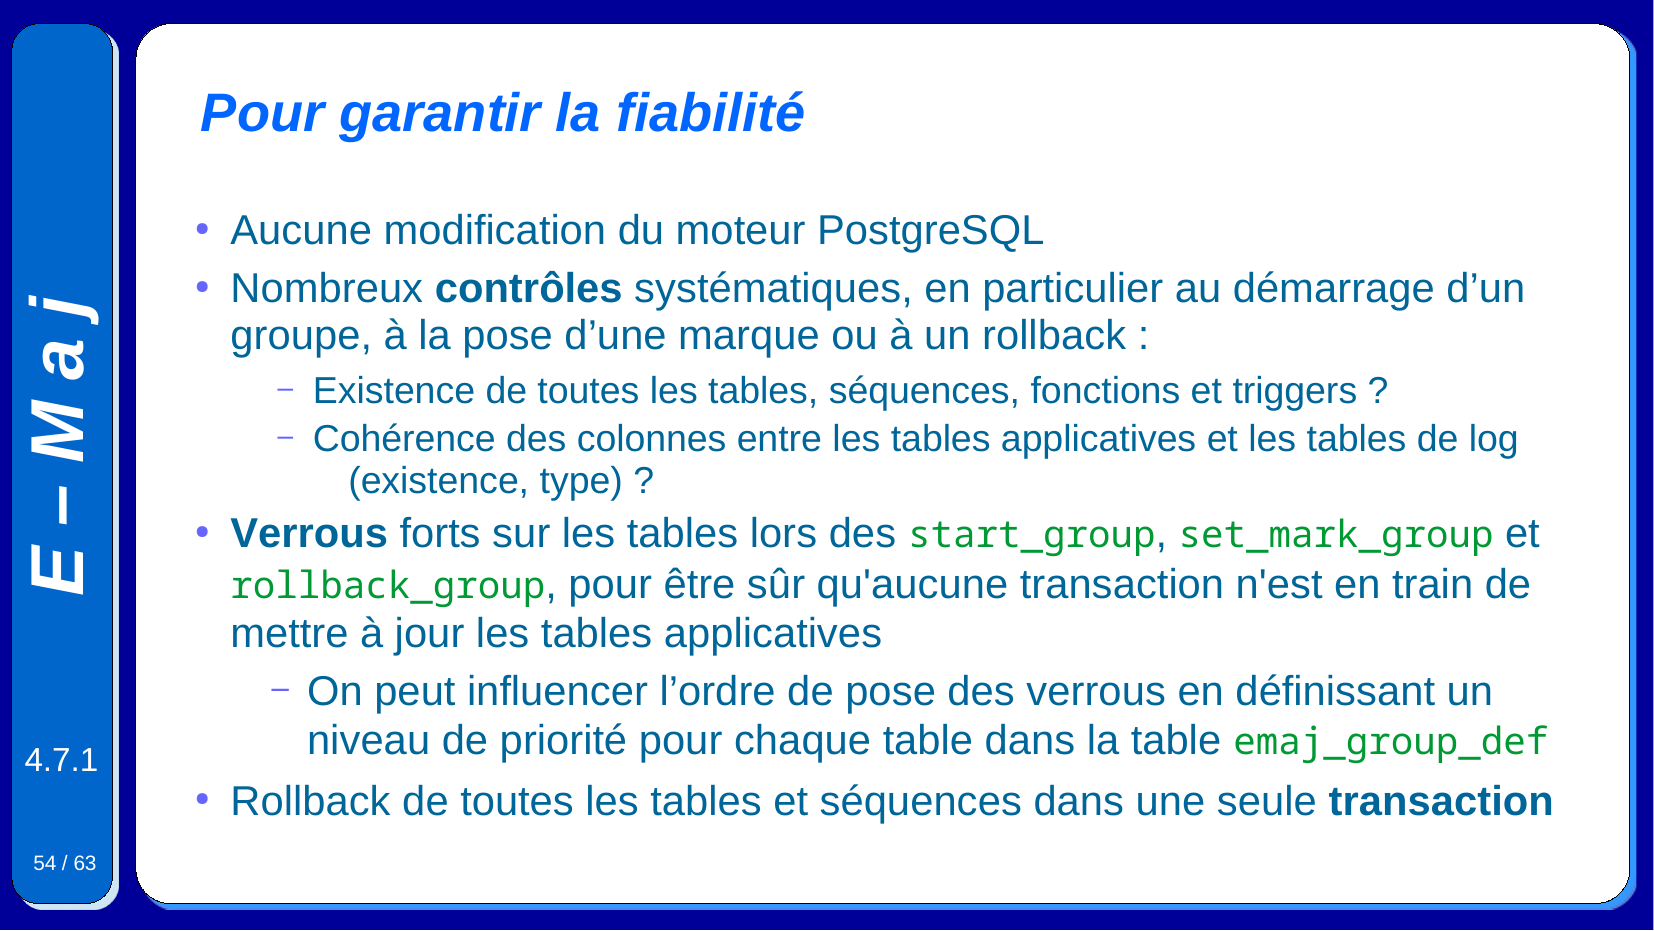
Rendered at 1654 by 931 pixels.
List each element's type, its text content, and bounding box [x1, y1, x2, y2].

list Aucune modification du moteur PostgreSQL Nombreux contrôles systématiques, en particulier au démarrage d’un groupe, à la pose d’une marque ou à un rollback : Existence de toutes les tables, séquences, fonctions et triggers ? Cohérence des colonnes entre les tables applicatives et les tables de log (existence, type) ? Verrous forts sur les tables lors des start_group, set_mark_group et rollback_group, pour être sûr qu'aucune transaction n'est en train de mettre à jour les tables applicatives On peut influencer l’ordre de pose des verrous en définissant un niveau de priorité pour chaque table dans la table emaj_group_def Rollback de toutes les tables et séquences dans une seule transaction [177, 206, 1587, 827]
title Pour garantir la fiabilité [200, 34, 1575, 191]
